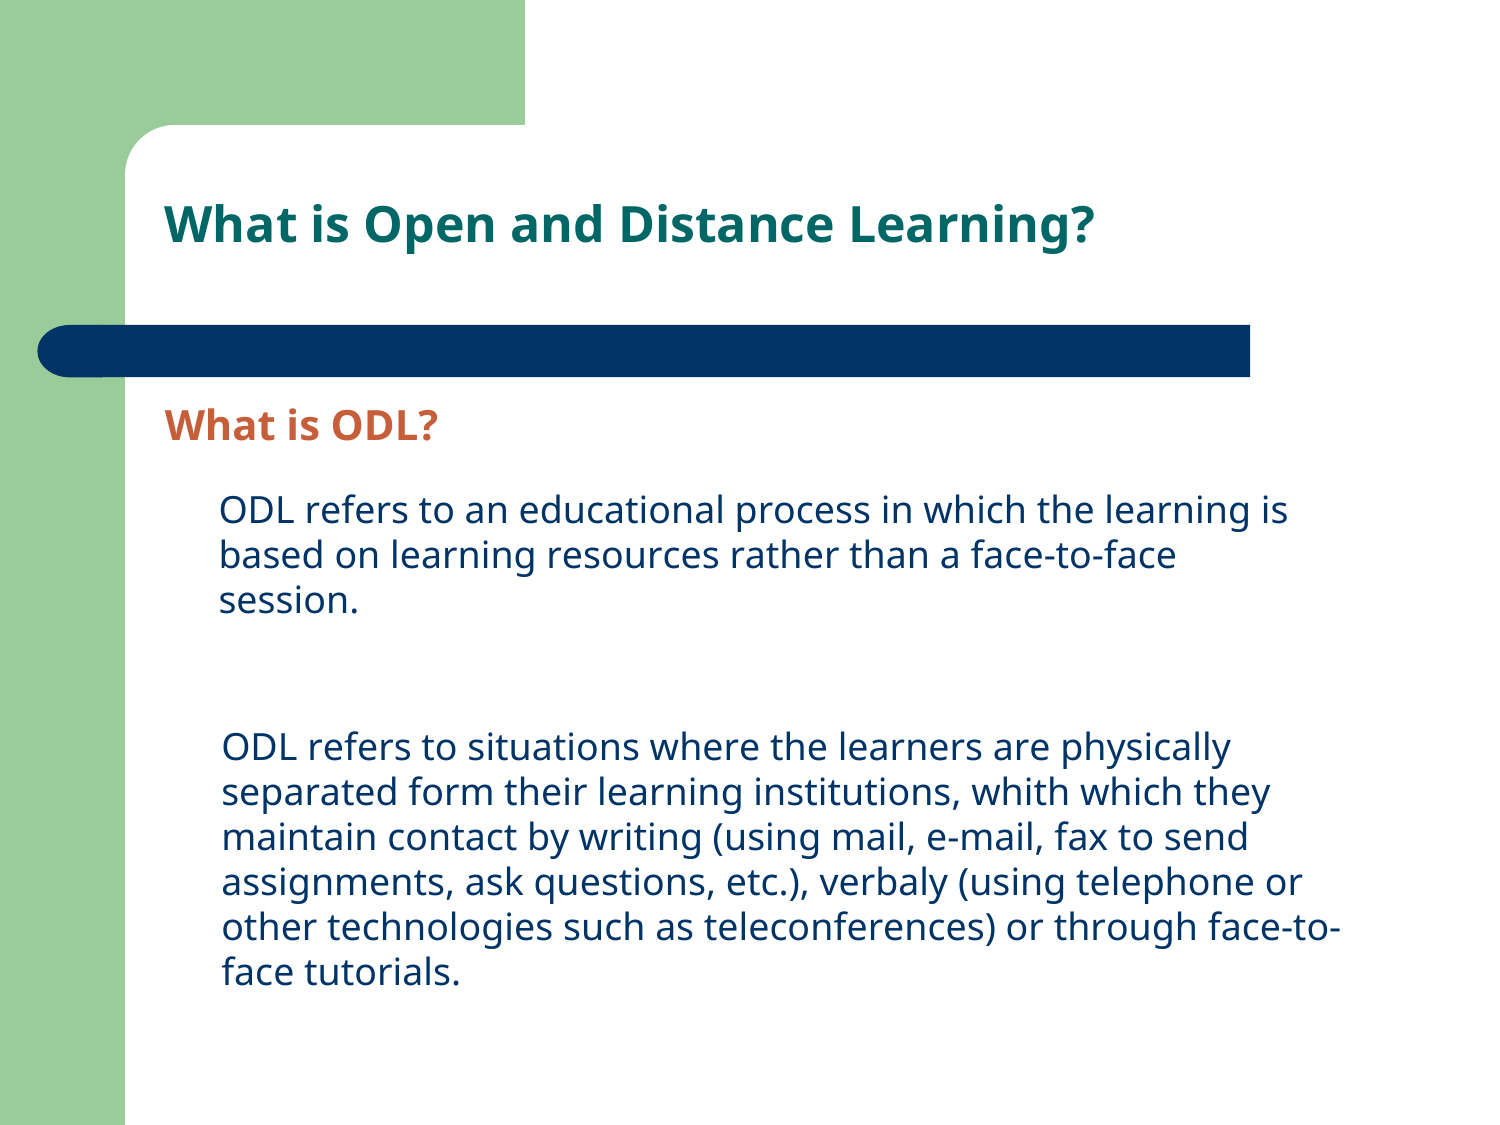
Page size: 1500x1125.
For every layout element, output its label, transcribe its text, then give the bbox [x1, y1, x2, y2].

text_box ODL refers to an educational process in which the learning is based on learning resources rather than a face-to-face session. [123, 478, 1377, 629]
title What is Open and Distance Learning? [149, 162, 1463, 263]
text_box ODL refers to situations where the learners are physically separated form their learning institutions, whith which they maintain contact by writing (using mail, e-mail, fax to send assignments, ask questions, etc.), verbaly (using telephone or other technologies such as teleconferences) or through face-to-face tutorials. [206, 715, 1388, 1001]
list What is ODL? [149, 387, 1463, 1000]
